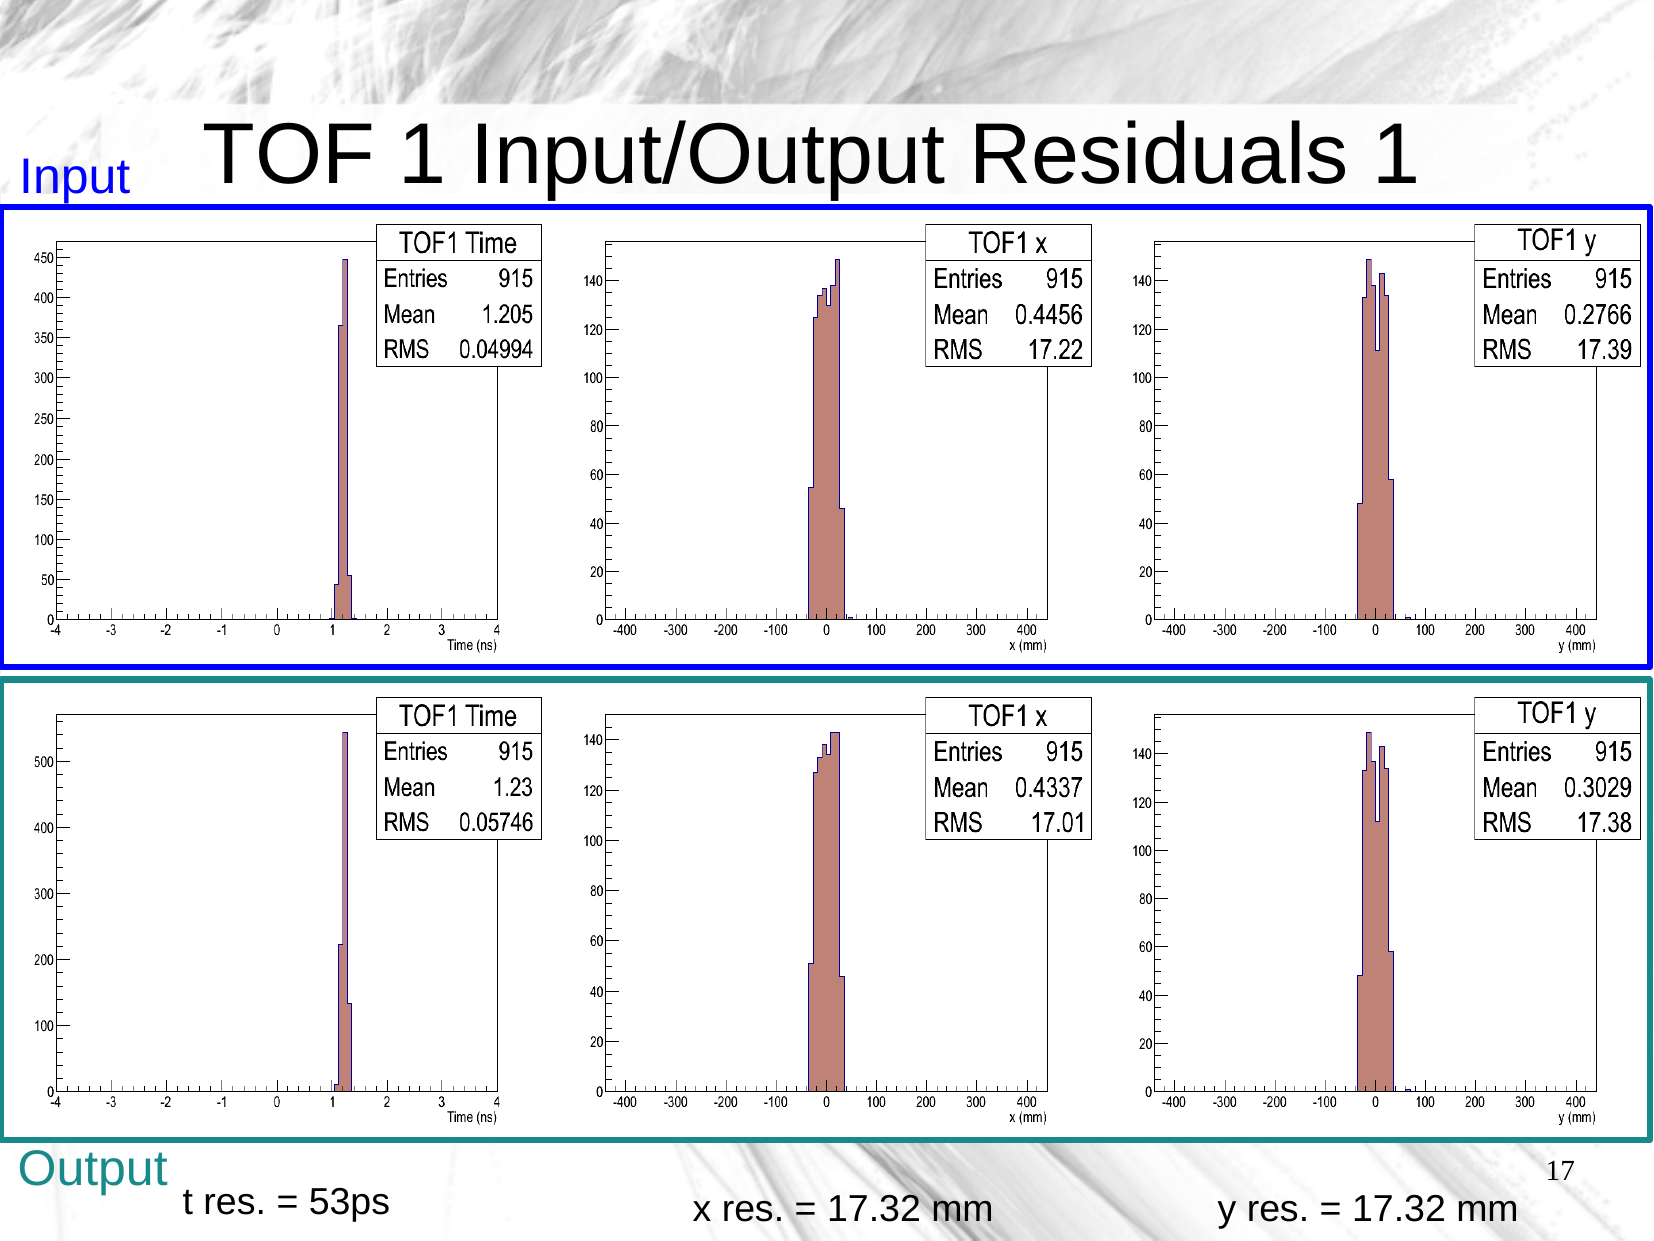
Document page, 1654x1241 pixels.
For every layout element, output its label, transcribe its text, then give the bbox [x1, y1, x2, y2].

text_box Input [1, 138, 197, 204]
text_box Output [0, 1129, 196, 1206]
picture [4, 210, 1647, 664]
text_box t res. = 53ps [165, 1170, 421, 1233]
text_box x res. = 17.32 mm [675, 1177, 1021, 1241]
picture [0, 0, 1654, 1241]
title TOF 1 Input/Output Residuals 1 [118, 105, 1506, 202]
picture [4, 683, 1647, 1137]
text_box y res. = 17.32 mm [1200, 1177, 1546, 1241]
text_box Input [4, 210, 197, 215]
